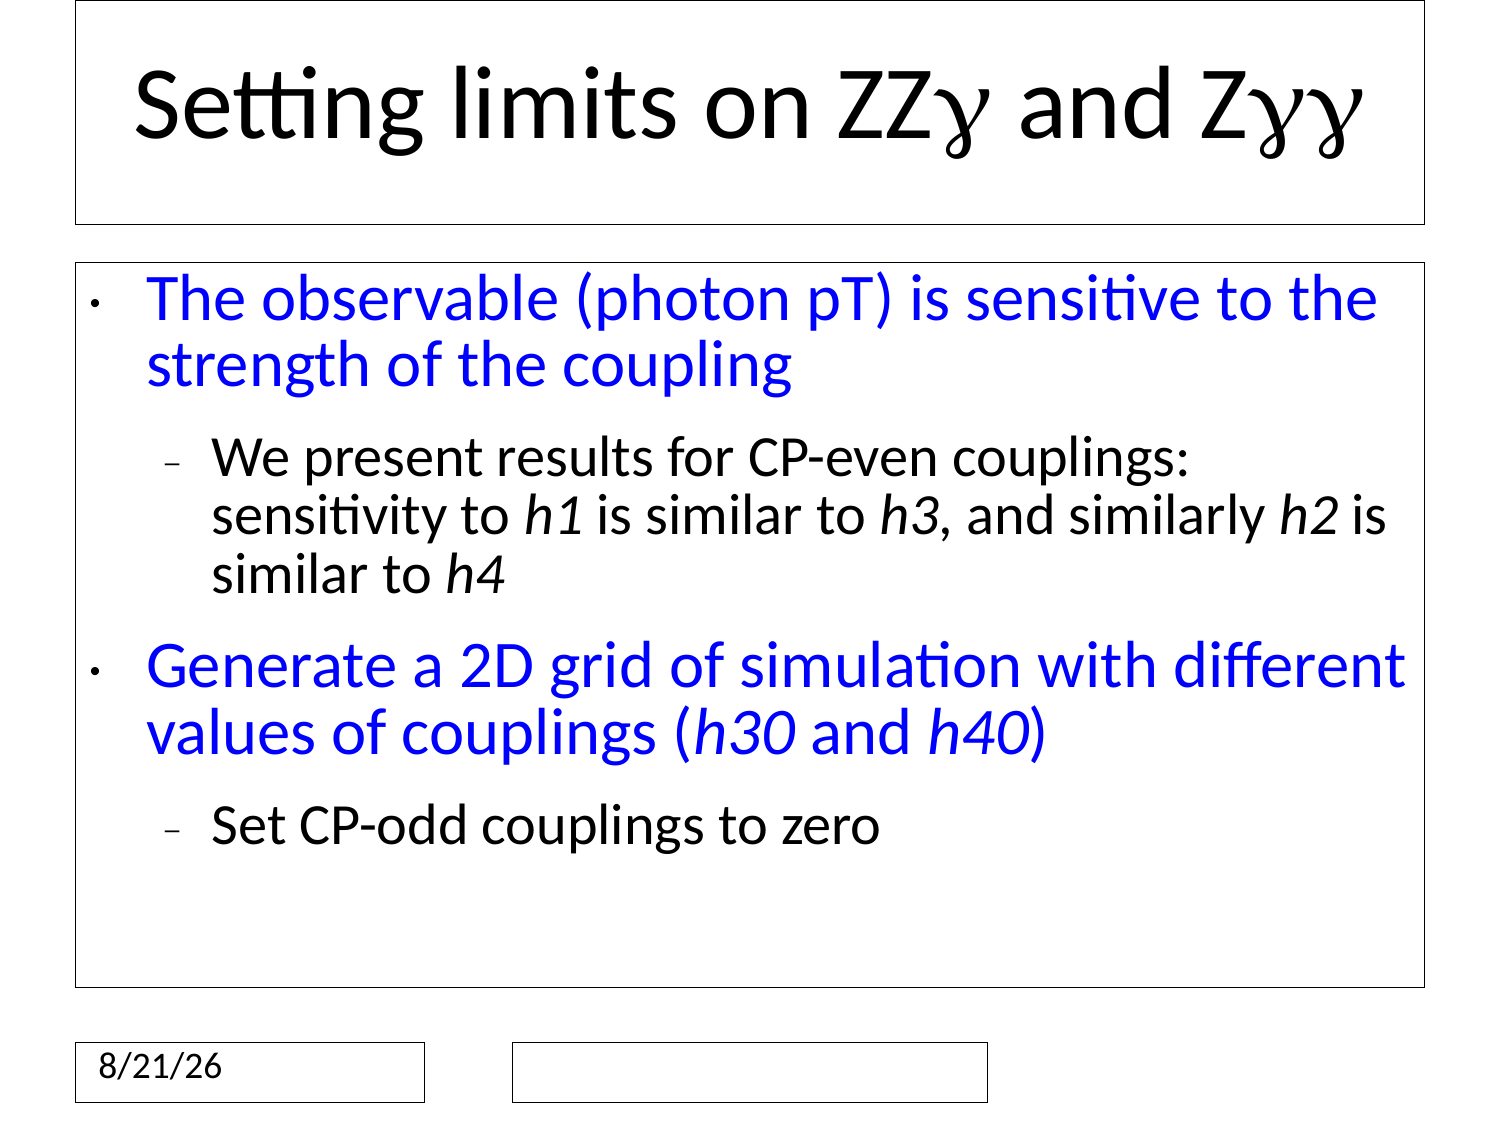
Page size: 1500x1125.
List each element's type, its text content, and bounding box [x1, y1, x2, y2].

title Setting limits on ZZg and Zgg [75, 0, 1425, 225]
list The observable (photon pT) is sensitive to the strength of the coupling We present results for CP-even couplings: sensitivity to h1 is similar to h3, and similarly h2 is similar to h4 Generate a 2D grid of simulation with different values of couplings (h30 and h40) Set CP-odd couplings to zero [75, 262, 1425, 988]
